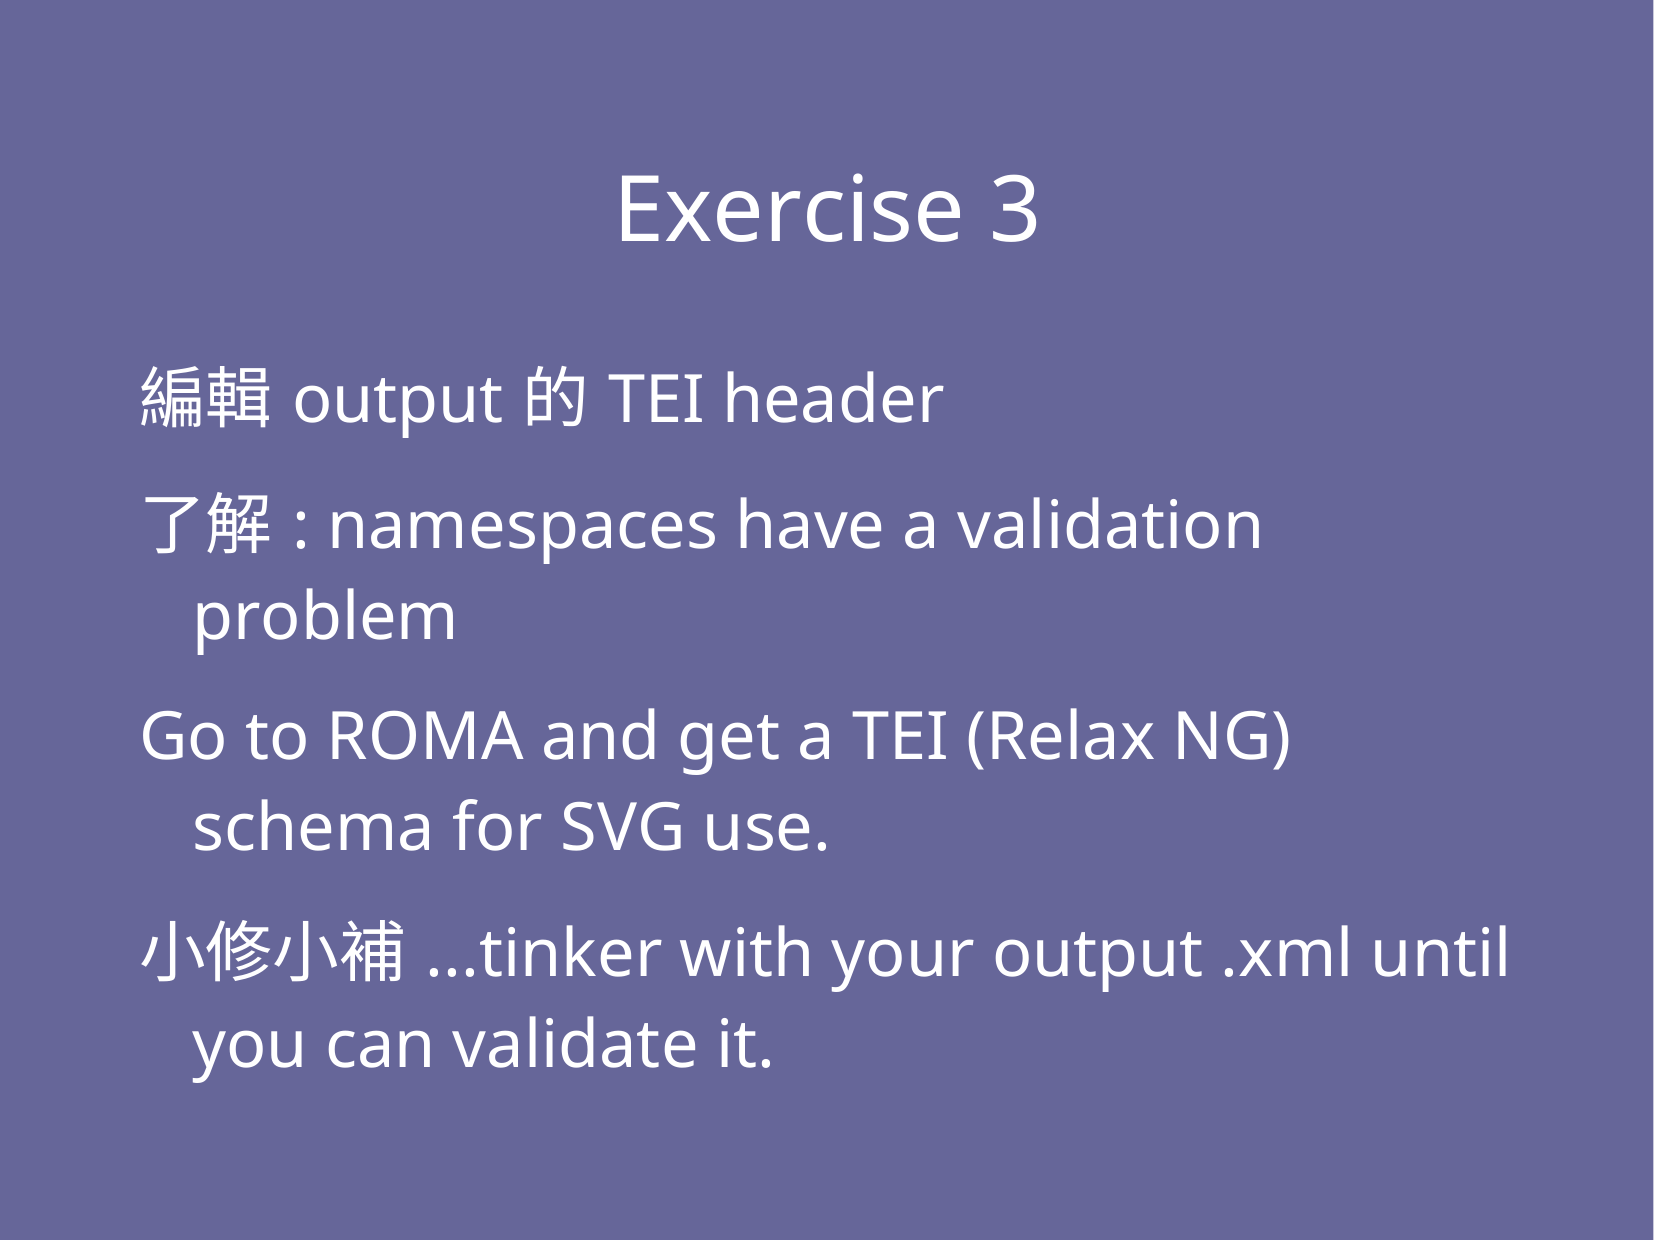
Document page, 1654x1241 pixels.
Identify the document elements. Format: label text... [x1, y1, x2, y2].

title Exercise 3 [121, 102, 1534, 310]
list 編輯output的TEI header 了解: namespaces have a validation problem Go to ROMA and get a TEI (Relax NG) schema for SVG use. 小修小補...tinker with your output .xml until you can validate it. [121, 344, 1534, 1127]
